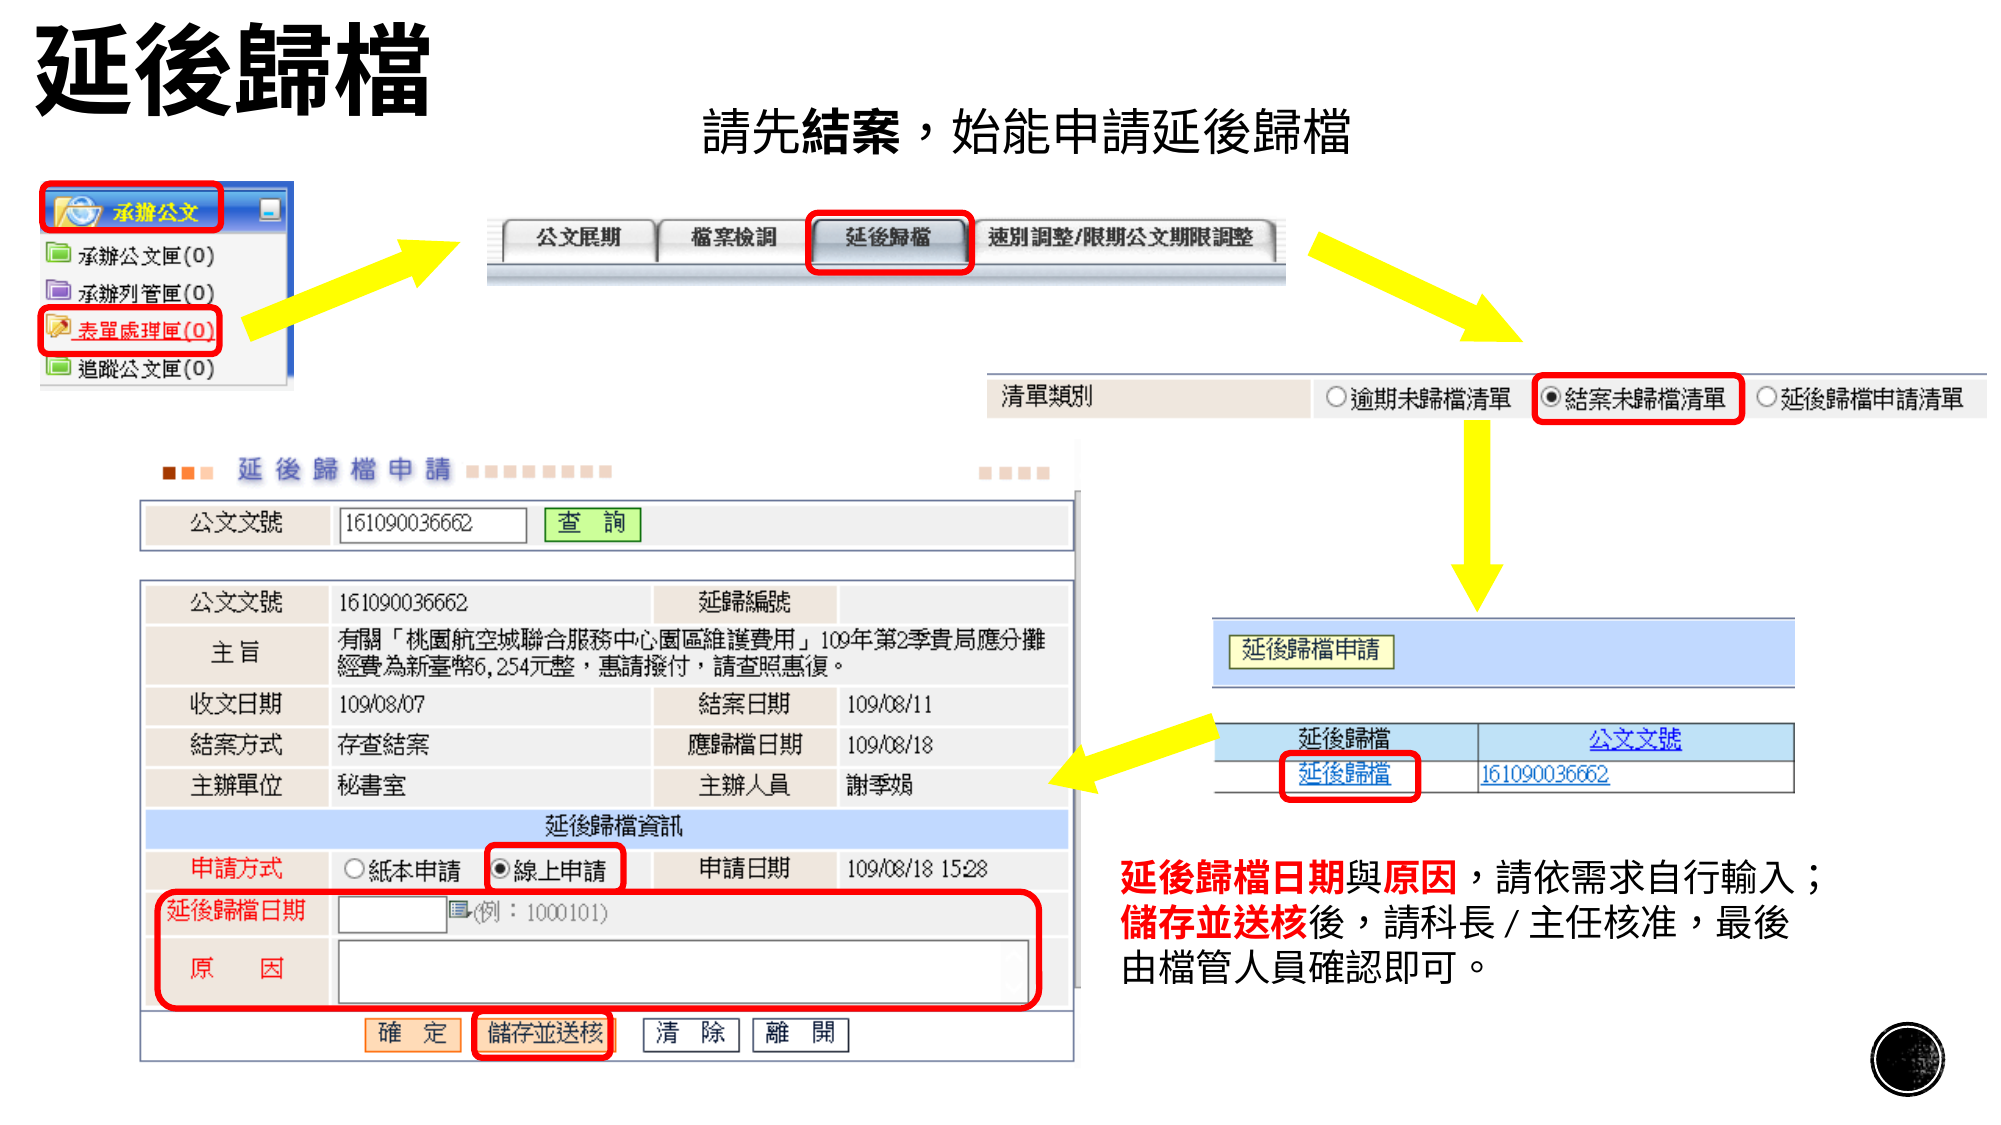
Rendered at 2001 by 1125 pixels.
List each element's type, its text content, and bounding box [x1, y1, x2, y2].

picture [1286, 757, 1415, 796]
text_box 延後歸檔日期與原因，請依需求自行輸入；儲存並送核後，請科長/主任核准，最後由檔管人員確認即可。 [1105, 846, 1843, 997]
text_box [1047, 713, 1221, 795]
text_box [1450, 420, 1504, 613]
picture [40, 181, 294, 391]
text_box [1307, 231, 1524, 343]
picture [1739, 372, 1987, 420]
picture [44, 311, 216, 350]
text_box 請先結案，始能申請延後歸檔 [687, 93, 1396, 168]
picture [46, 187, 217, 227]
picture [1870, 1021, 1946, 1097]
title 延後歸檔 [18, 14, 453, 174]
text_box [240, 239, 461, 342]
picture [132, 439, 1081, 1070]
picture [487, 199, 1286, 286]
picture [1212, 610, 1795, 803]
picture [1538, 379, 1738, 418]
picture [987, 372, 1538, 420]
